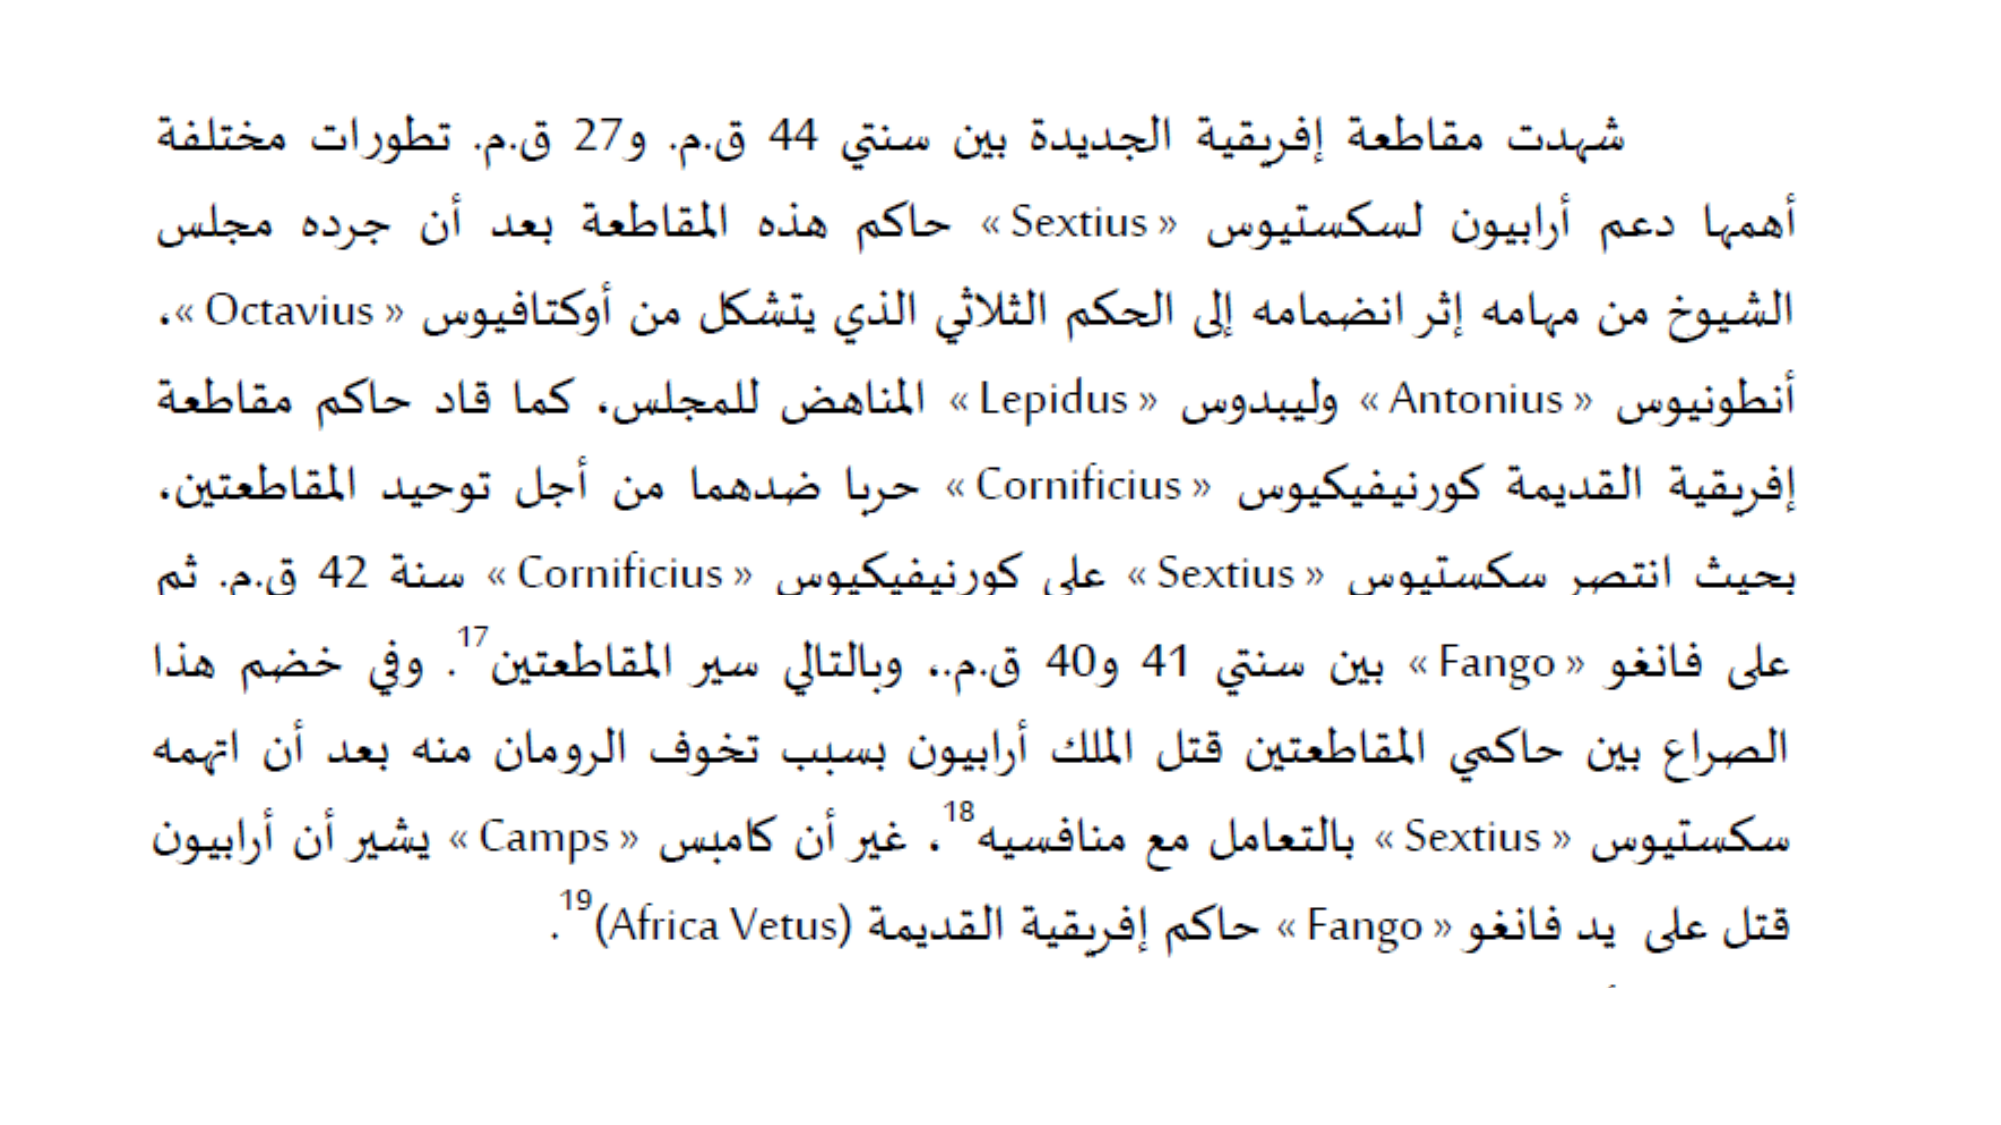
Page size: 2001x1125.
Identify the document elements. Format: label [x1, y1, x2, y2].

picture [145, 94, 1813, 988]
